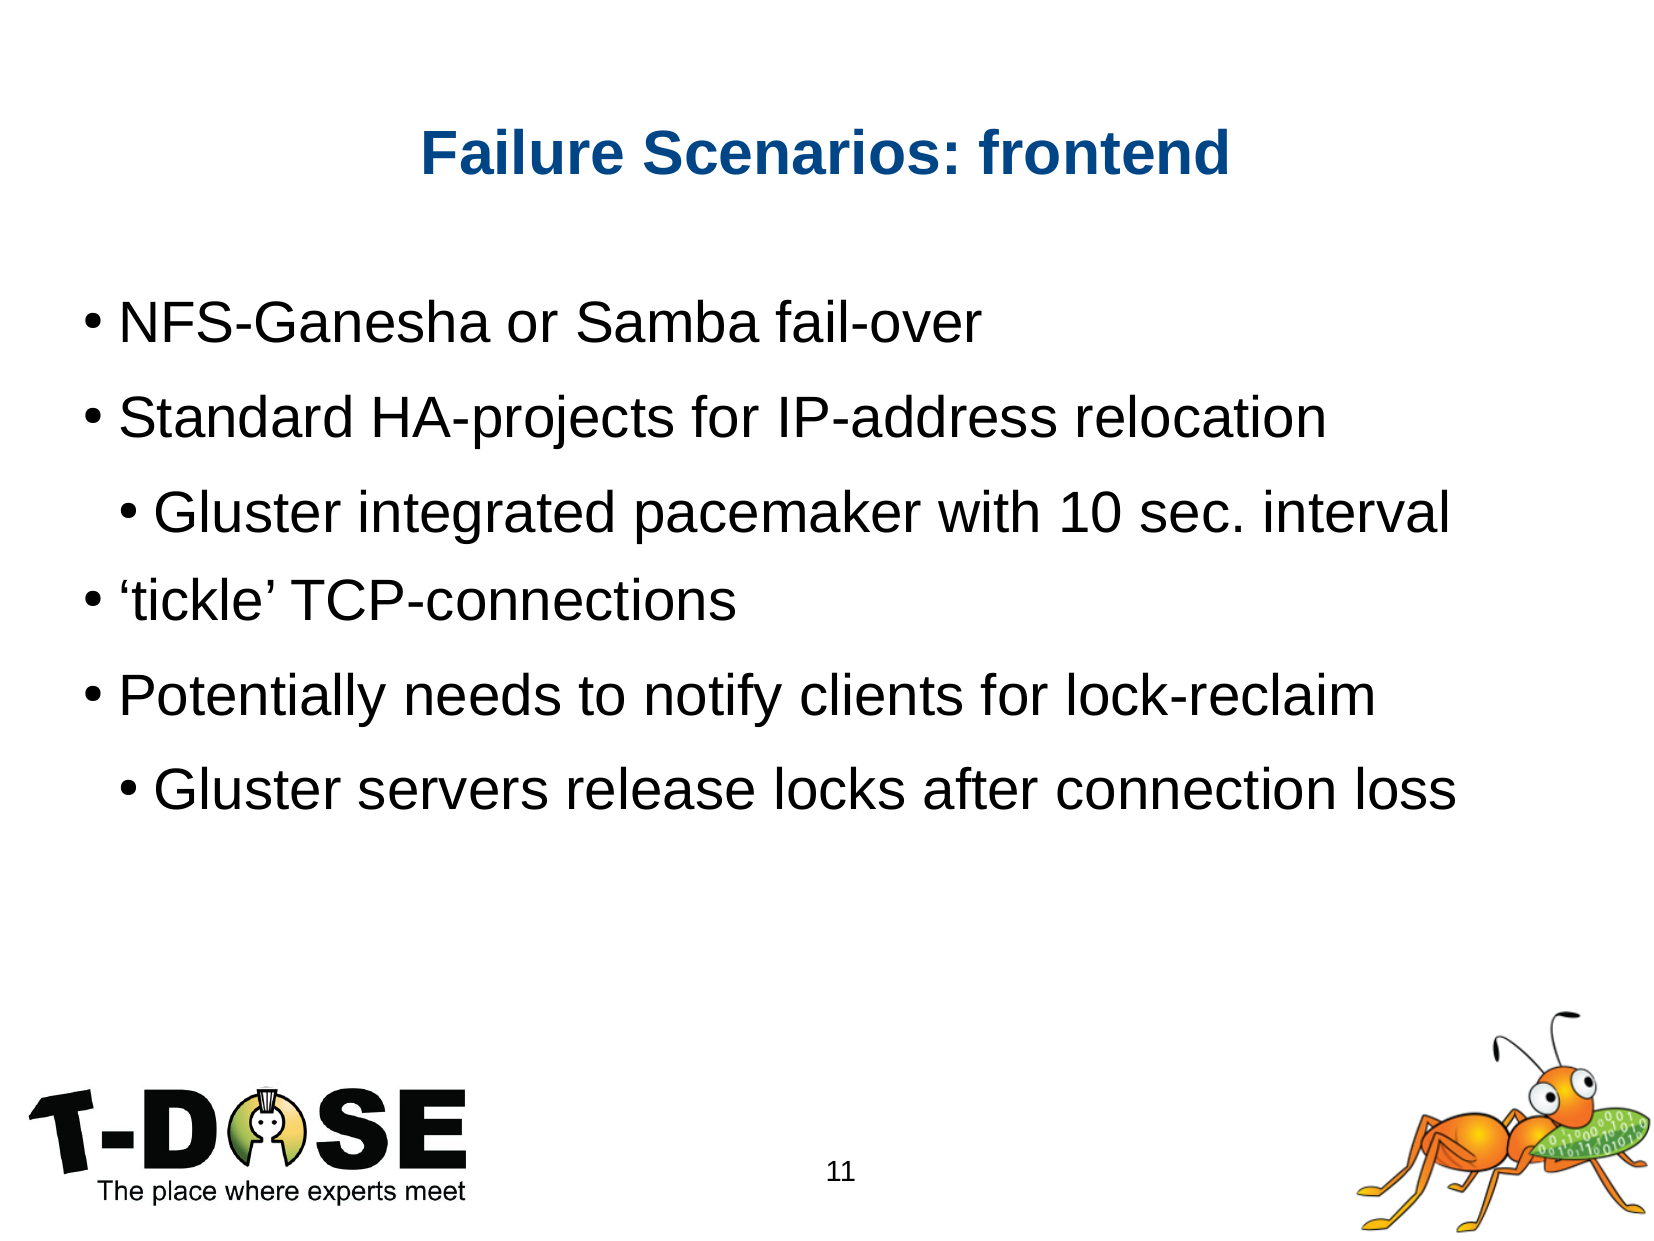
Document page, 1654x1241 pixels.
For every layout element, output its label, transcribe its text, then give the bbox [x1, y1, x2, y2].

picture [23, 1066, 481, 1214]
title Failure Scenarios: frontend [82, 49, 1571, 257]
picture [1353, 1009, 1654, 1235]
list NFS-Ganesha or Samba fail-over Standard HA-projects for IP-address relocation Gluster integrated pacemaker with 10 sec. interval ‘tickle’ TCP-connections Potentially needs to notify clients for lock-reclaim Gluster servers release locks after connection loss [82, 290, 1571, 1010]
